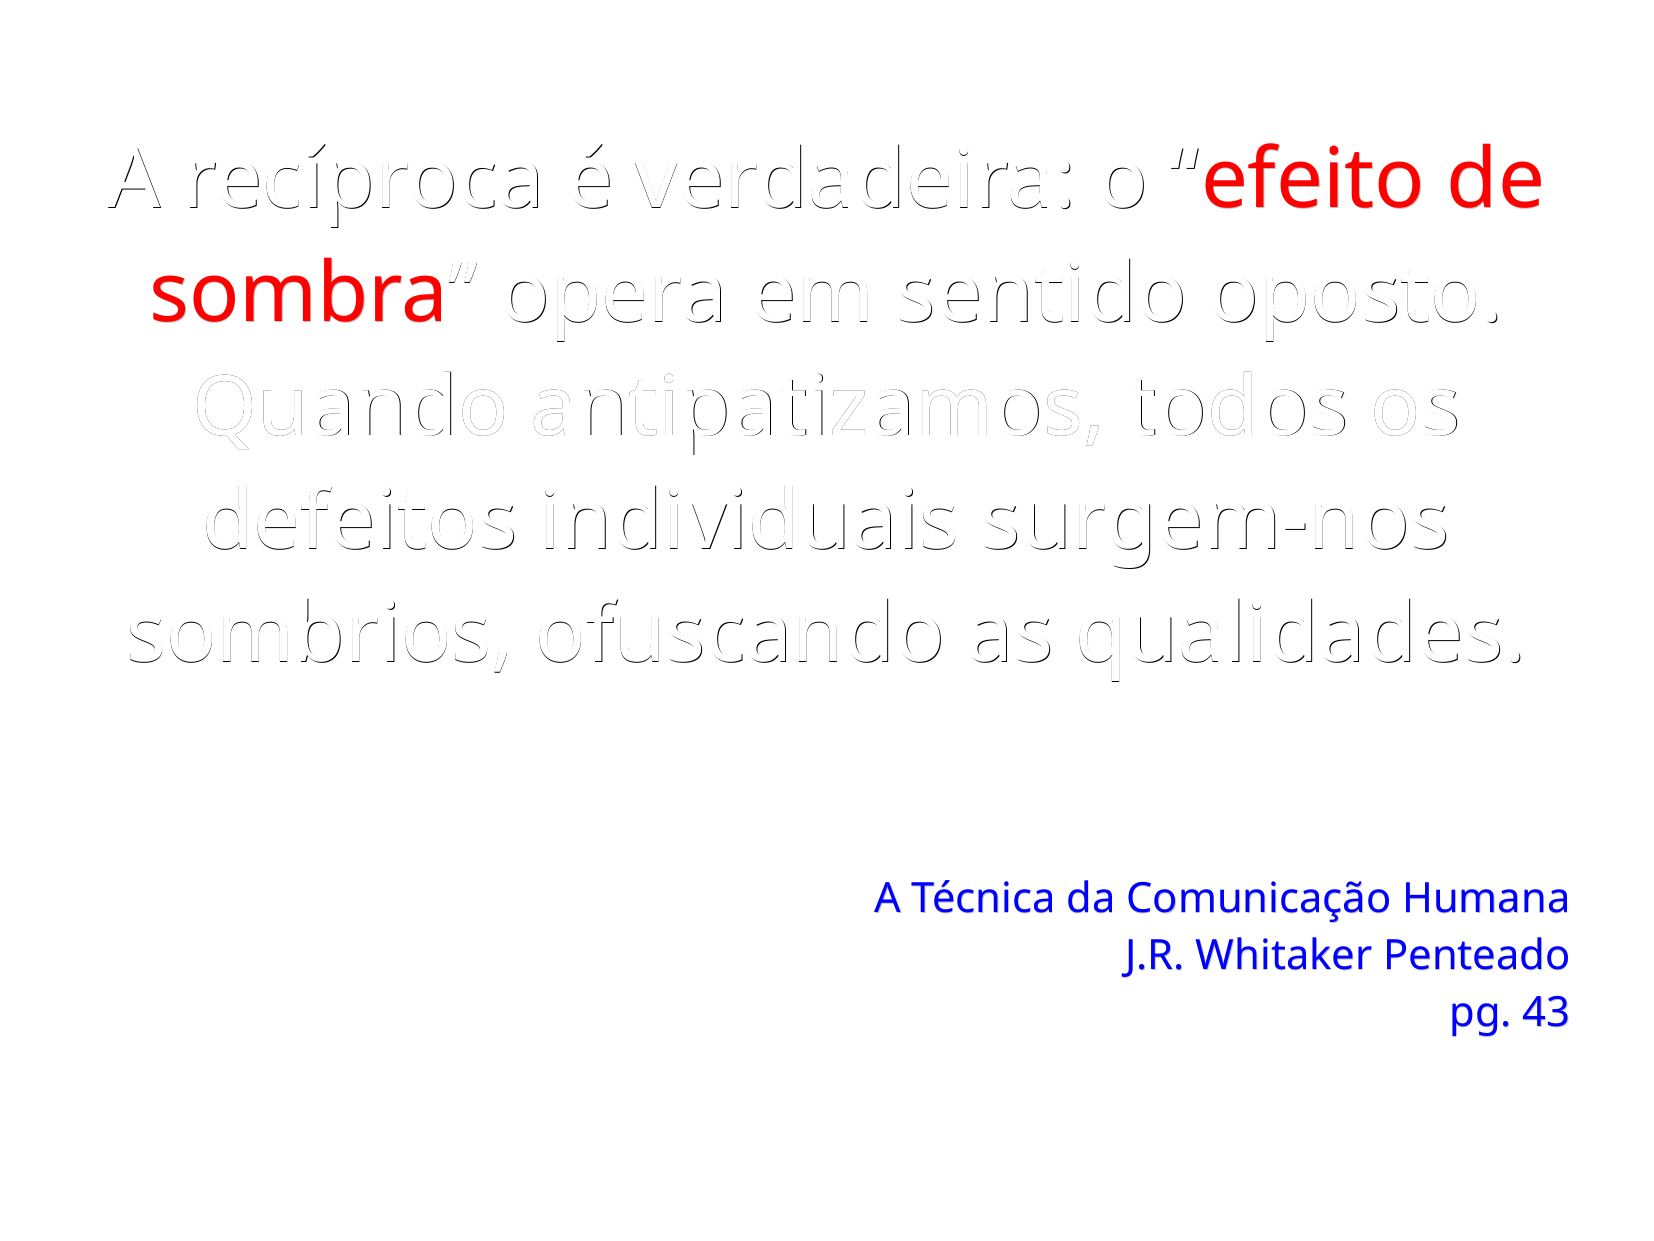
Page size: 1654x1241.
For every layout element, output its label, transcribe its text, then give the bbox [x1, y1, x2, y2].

subtitle A recíproca é verdadeira: o “efeito de sombra” opera em sentido oposto. Quando antipatizamos, todos os defeitos individuais surgem-nos sombrios, ofuscando as qualidades. A Técnica da Comunicação Humana J.R. Whitaker Penteado pg. 43 [82, 49, 1571, 1109]
